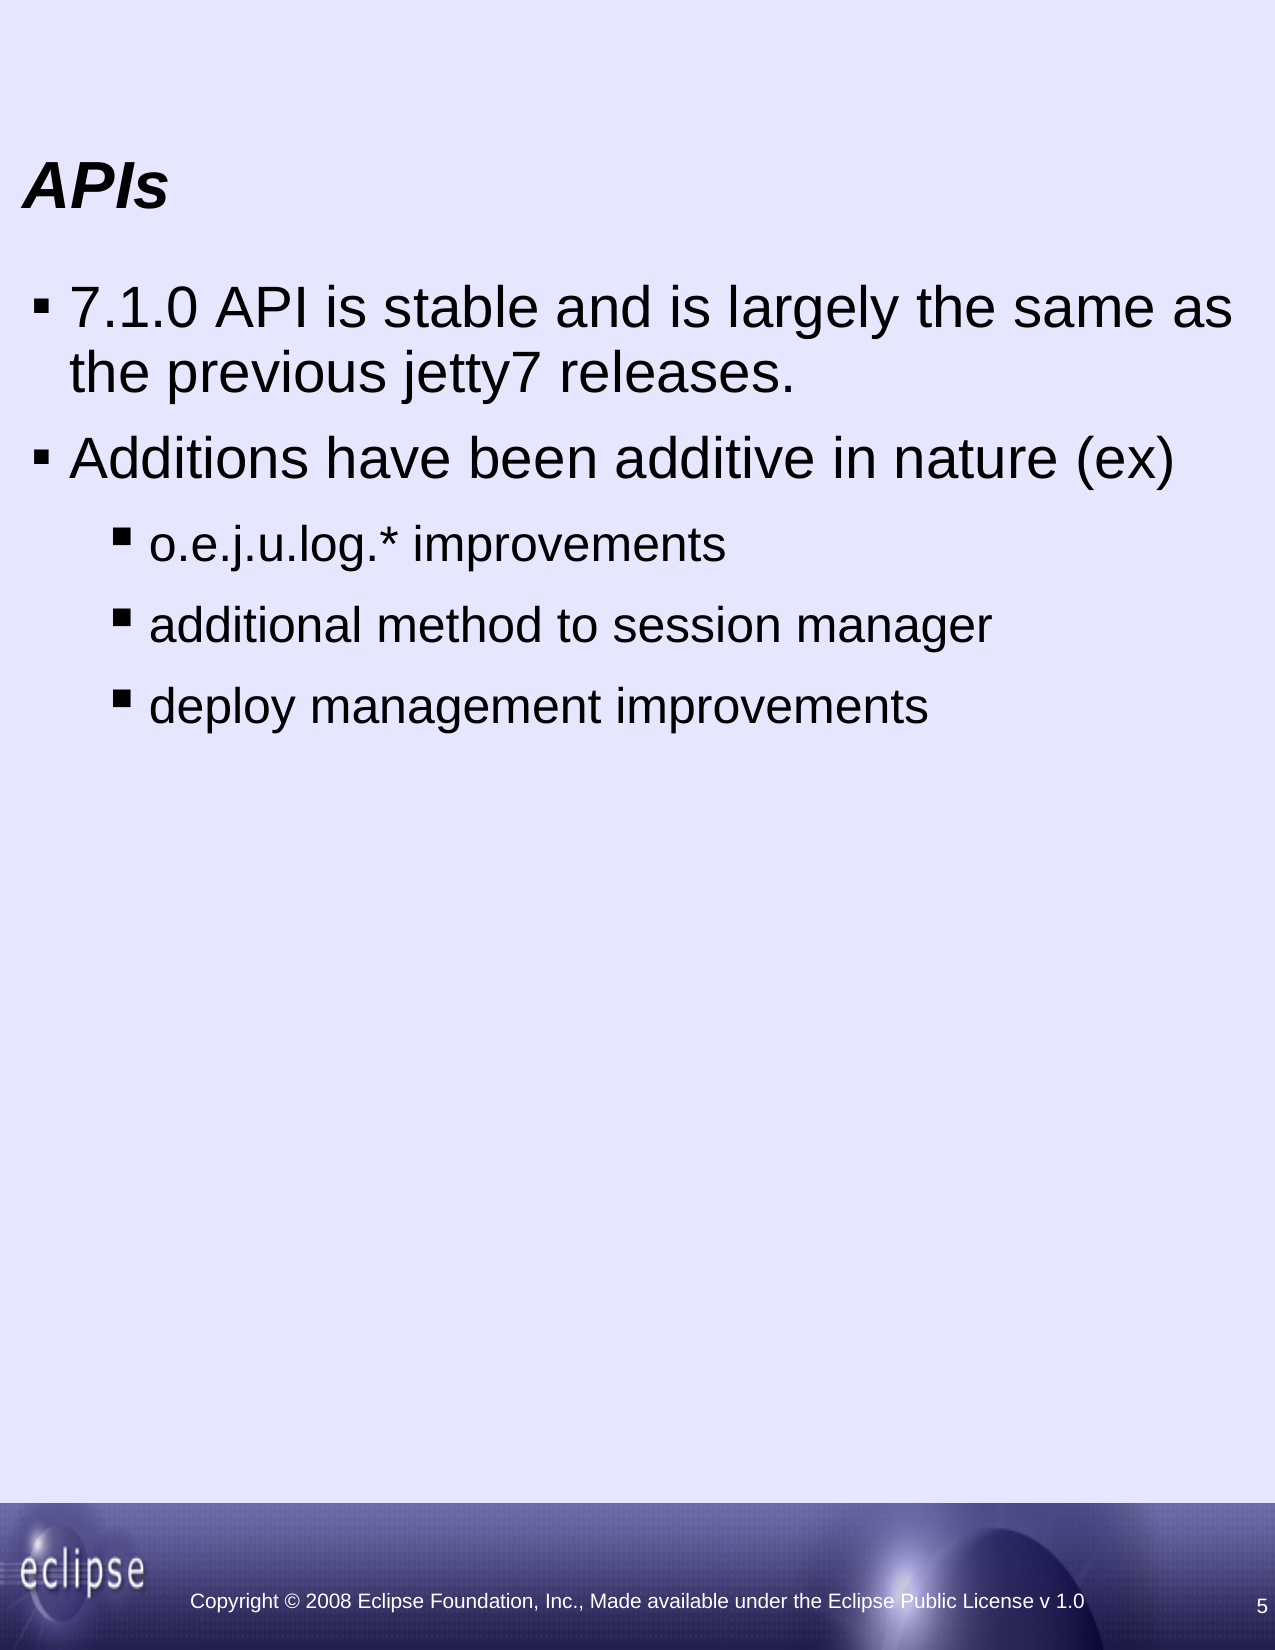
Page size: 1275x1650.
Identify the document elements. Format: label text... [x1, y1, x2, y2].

title APIs [22, 123, 1253, 252]
list 7.1.0 API is stable and is largely the same as the previous jetty7 releases. Additions have been additive in nature (ex) o.e.j.u.log.* improvements additional method to session manager deploy management improvements [31, 274, 1244, 1497]
picture [0, 1503, 1275, 1650]
